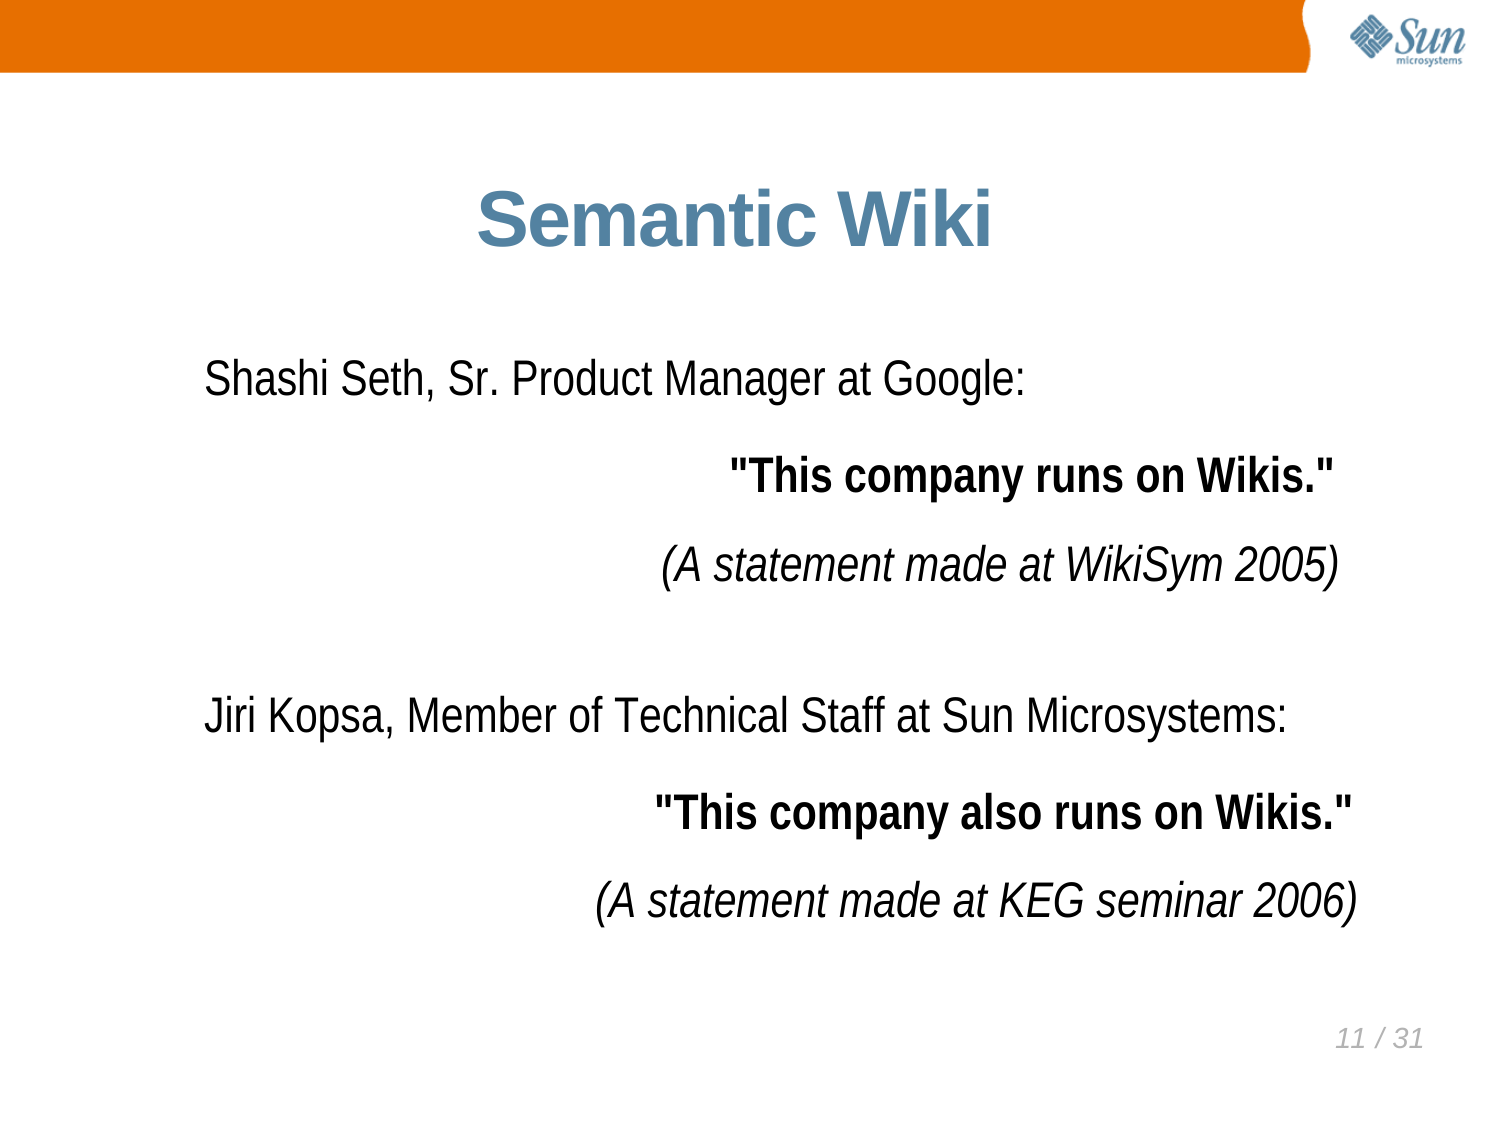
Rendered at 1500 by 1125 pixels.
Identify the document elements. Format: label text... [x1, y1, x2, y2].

text_box Jiri Kopsa, Member of Technical Staff at Sun Microsystems: "This company also runs on Wikis." (A statement made at KEG seminar 2006) [204, 693, 1401, 934]
text_box Shashi Seth, Sr. Product Manager at Google: "This company runs on Wikis." (A statement made at WikiSym 2005) [204, 356, 1401, 597]
title Semantic Wiki [476, 182, 1039, 287]
picture [0, 0, 1500, 75]
